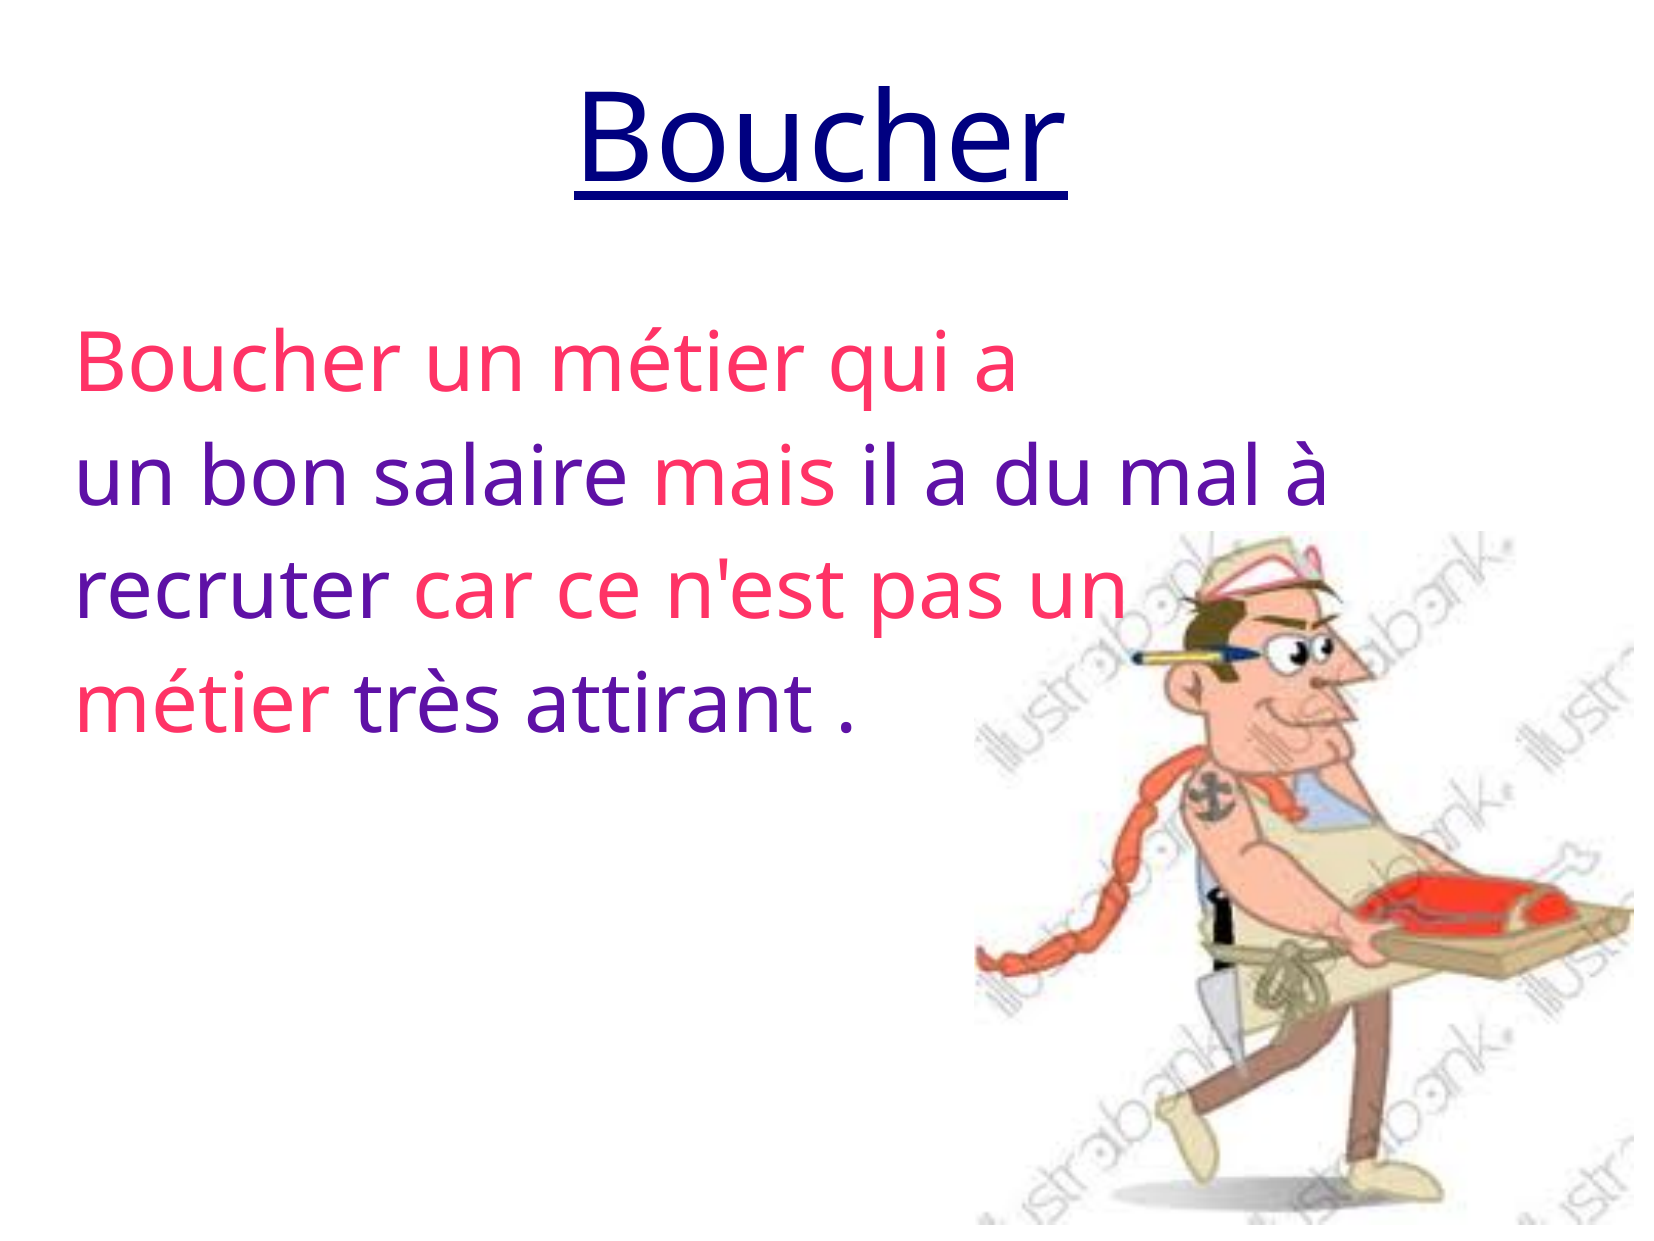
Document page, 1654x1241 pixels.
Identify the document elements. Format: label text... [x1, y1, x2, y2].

picture [974, 531, 1634, 1225]
text_box Boucher un métier qui a un bon salaire mais il a du mal à recruter car ce n'est pas un métier très attirant . [59, 295, 1595, 857]
title Boucher [76, 29, 1565, 237]
